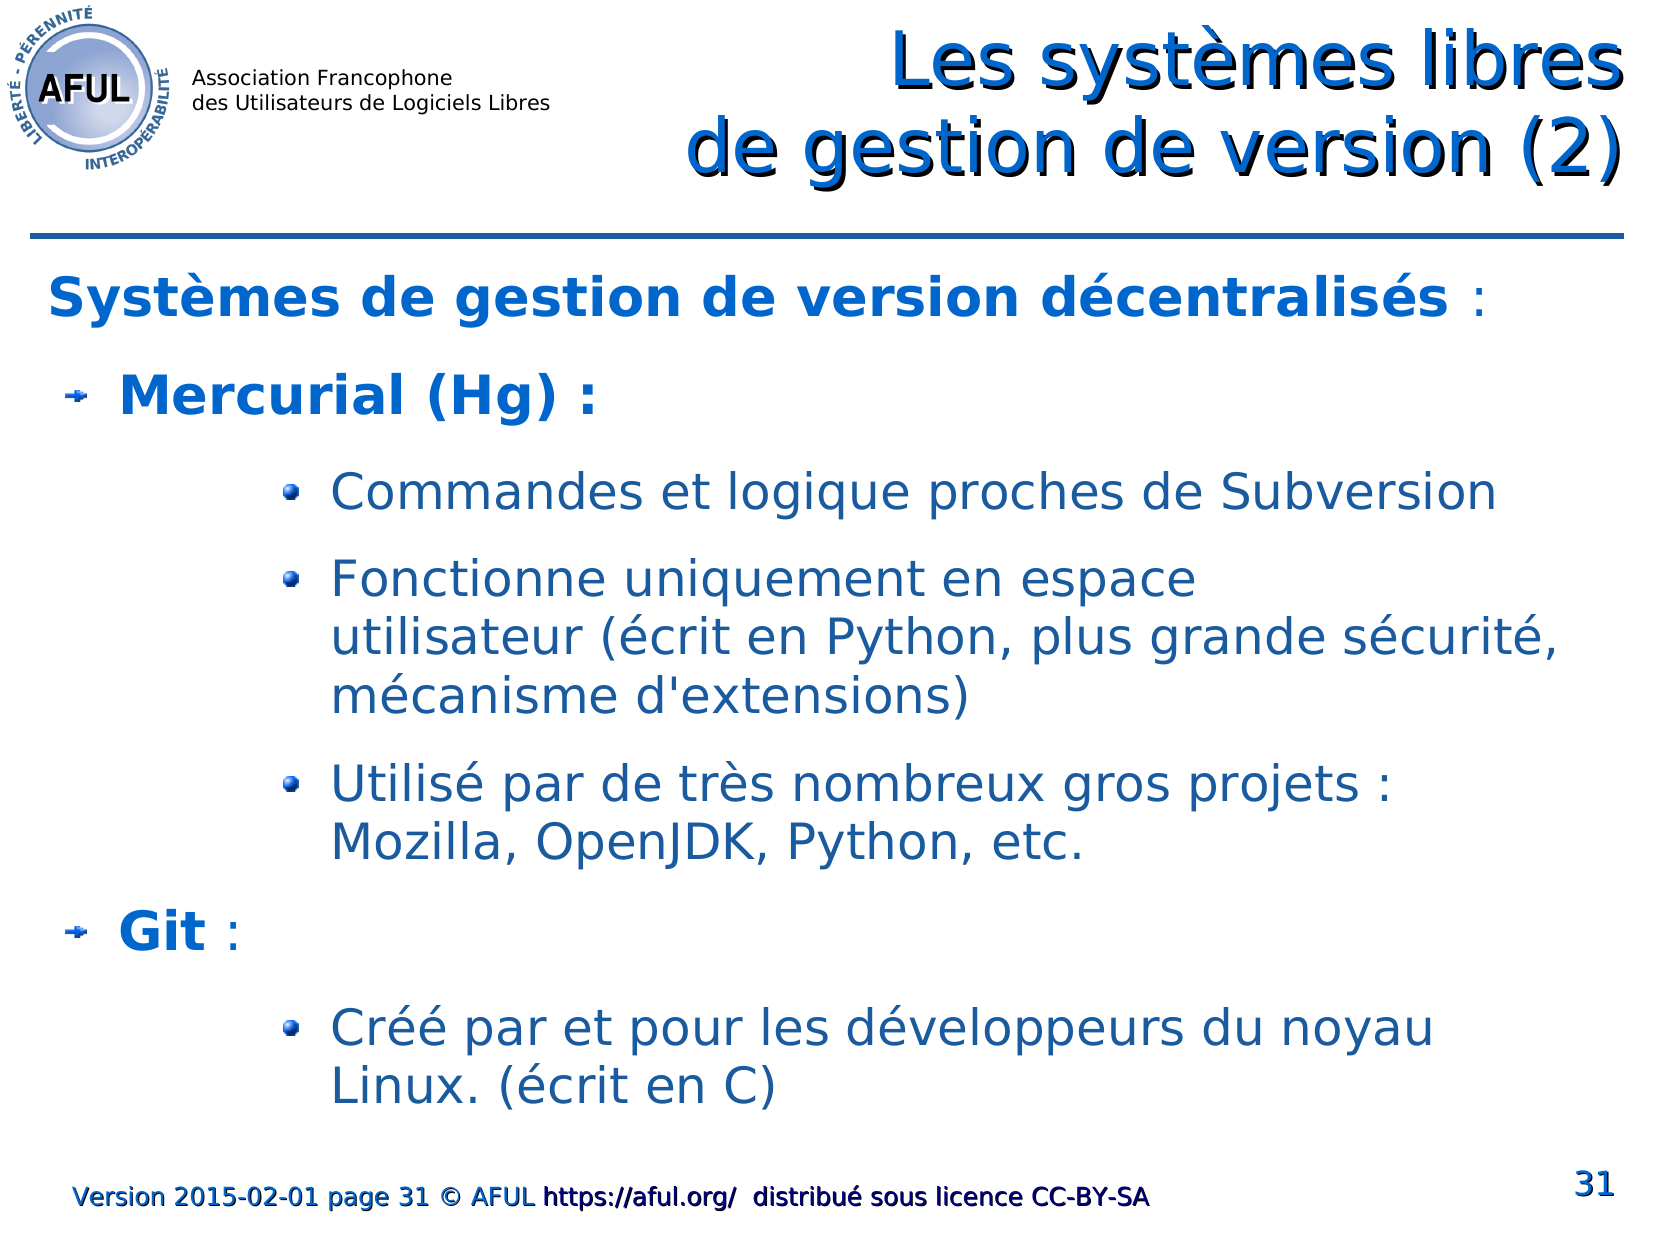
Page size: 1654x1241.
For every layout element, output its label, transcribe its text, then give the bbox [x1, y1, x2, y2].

list Systèmes de gestion de version décentralisés : Mercurial (Hg) : Commandes et logique proches de Subversion Fonctionne uniquement en espace utilisateur (écrit en Python, plus grande sécurité, mécanisme d'extensions) Utilisé par de très nombreux gros projets : Mozilla, OpenJDK, Python, etc. Git : Créé par et pour les développeurs du noyau Linux. (écrit en C) [47, 265, 1595, 1211]
picture [0, 0, 178, 178]
title Les systèmes libres de gestion de version (2) [501, 0, 1625, 207]
